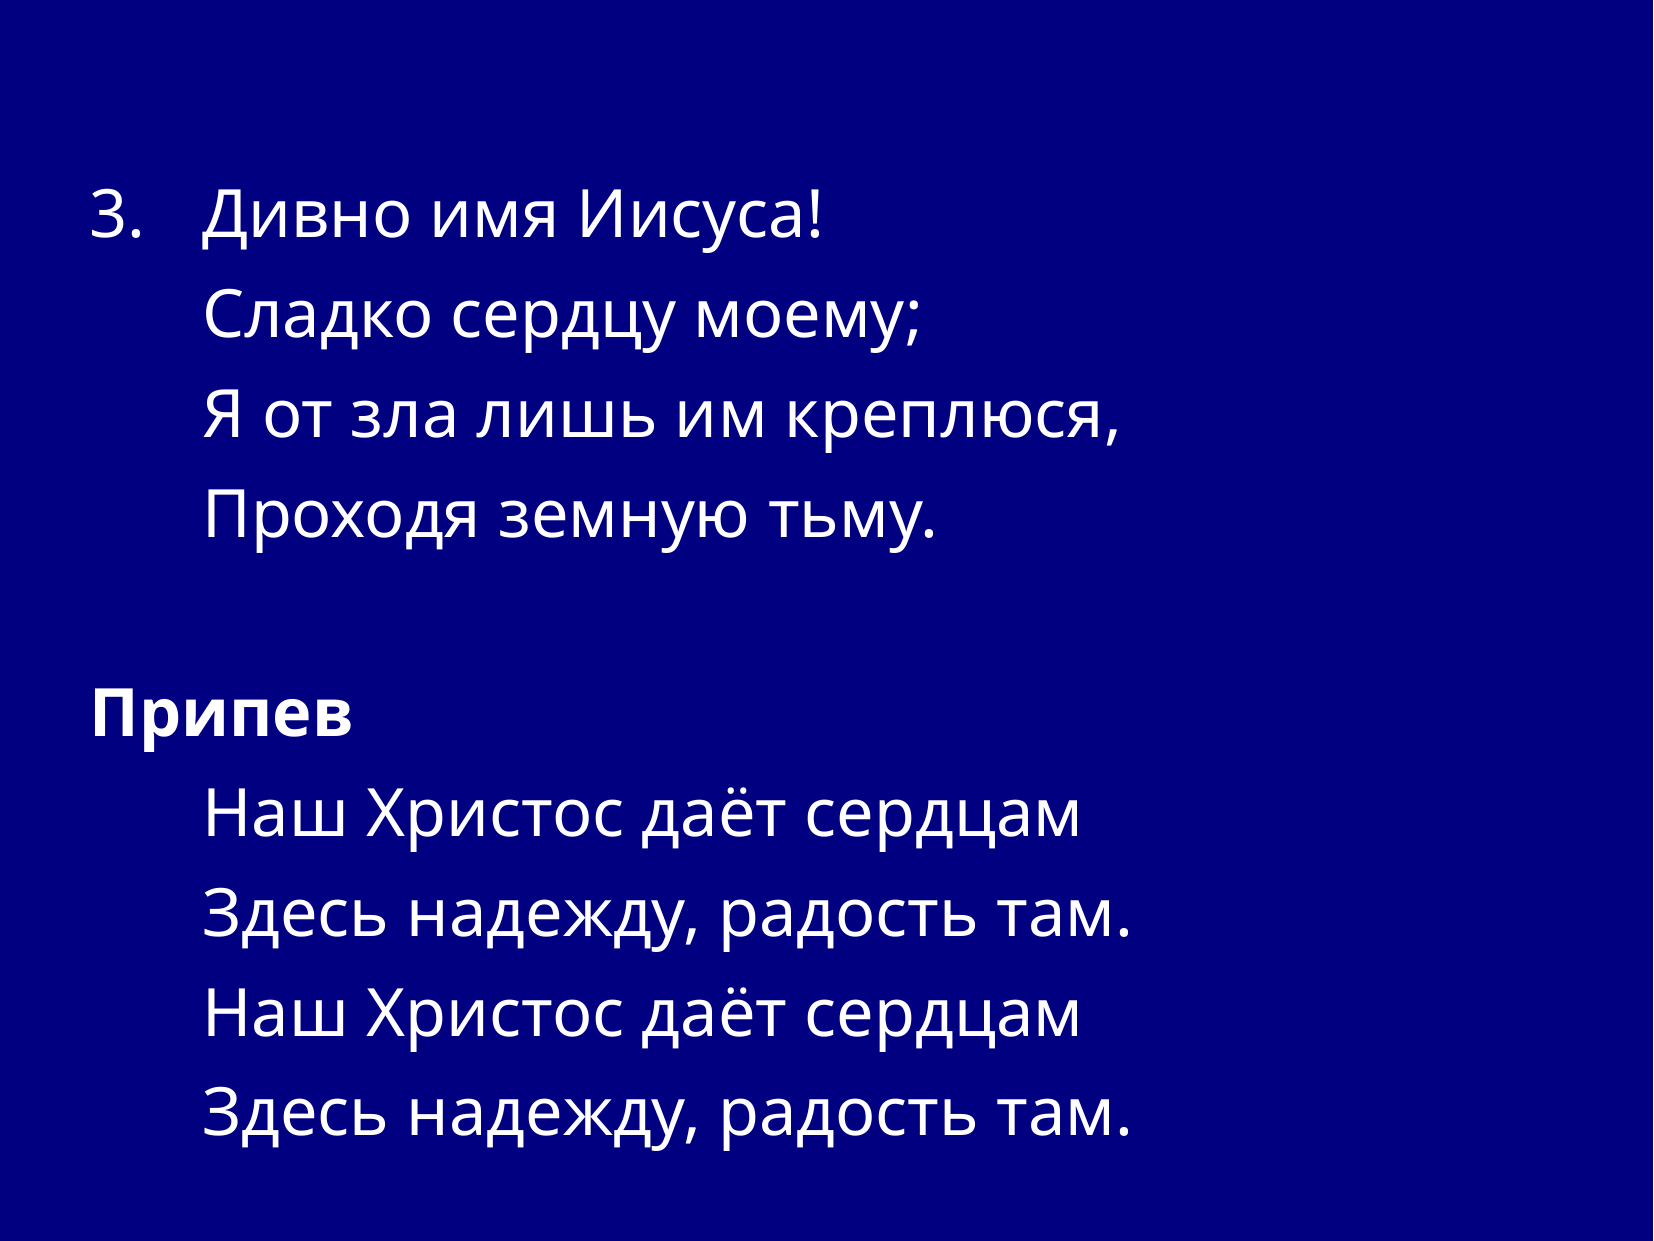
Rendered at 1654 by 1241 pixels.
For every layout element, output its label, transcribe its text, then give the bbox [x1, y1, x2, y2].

text_box 3. Дивно имя Иисуса! Сладко сердцу моему; Я от зла лишь им креплюся, Проходя земную тьму. Припев Наш Христос даёт сердцам Здесь надежду, радость там. Наш Христос даёт сердцам Здесь надежду, радость там. [75, 150, 1576, 1163]
